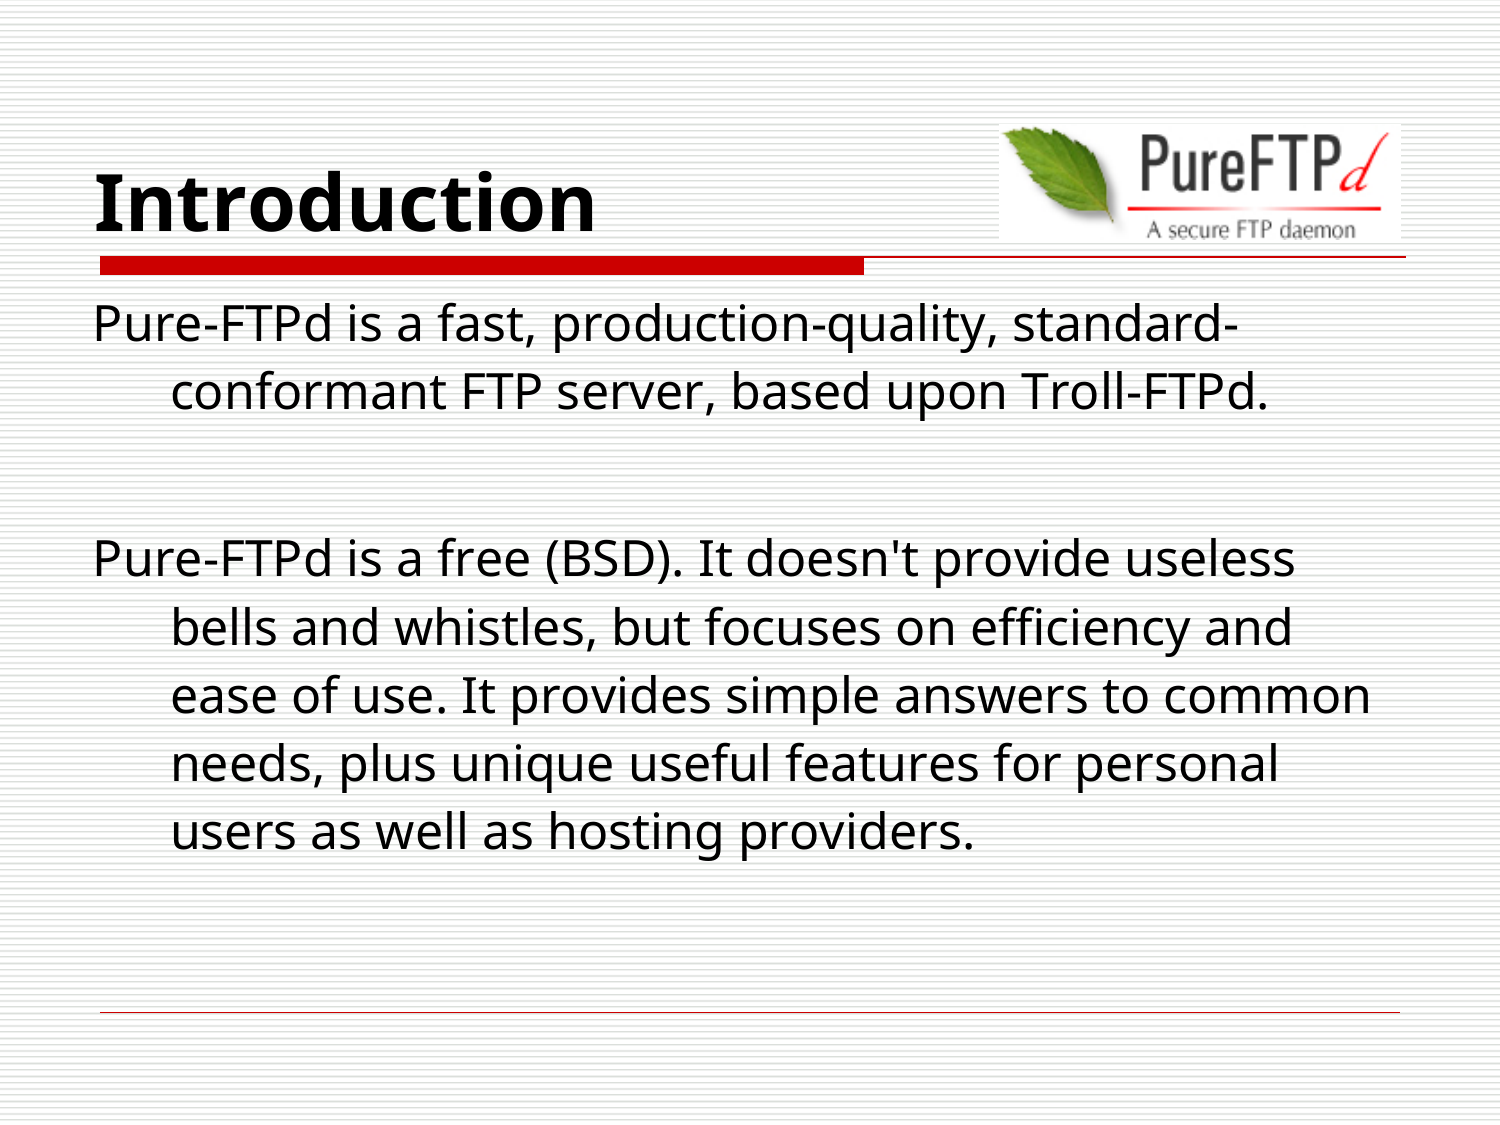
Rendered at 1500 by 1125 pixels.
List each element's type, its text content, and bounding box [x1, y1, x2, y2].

title Introduction [94, 51, 1407, 243]
list Pure-FTPd is a fast, production-quality, standard-conformant FTP server, based upon Troll-FTPd. Pure-FTPd is a free (BSD). It doesn't provide useless bells and whistles, but focuses on efficiency and ease of use. It provides simple answers to common needs, plus unique useful features for personal users as well as hosting providers. [92, 287, 1406, 973]
picture [0, 0, 1500, 1125]
